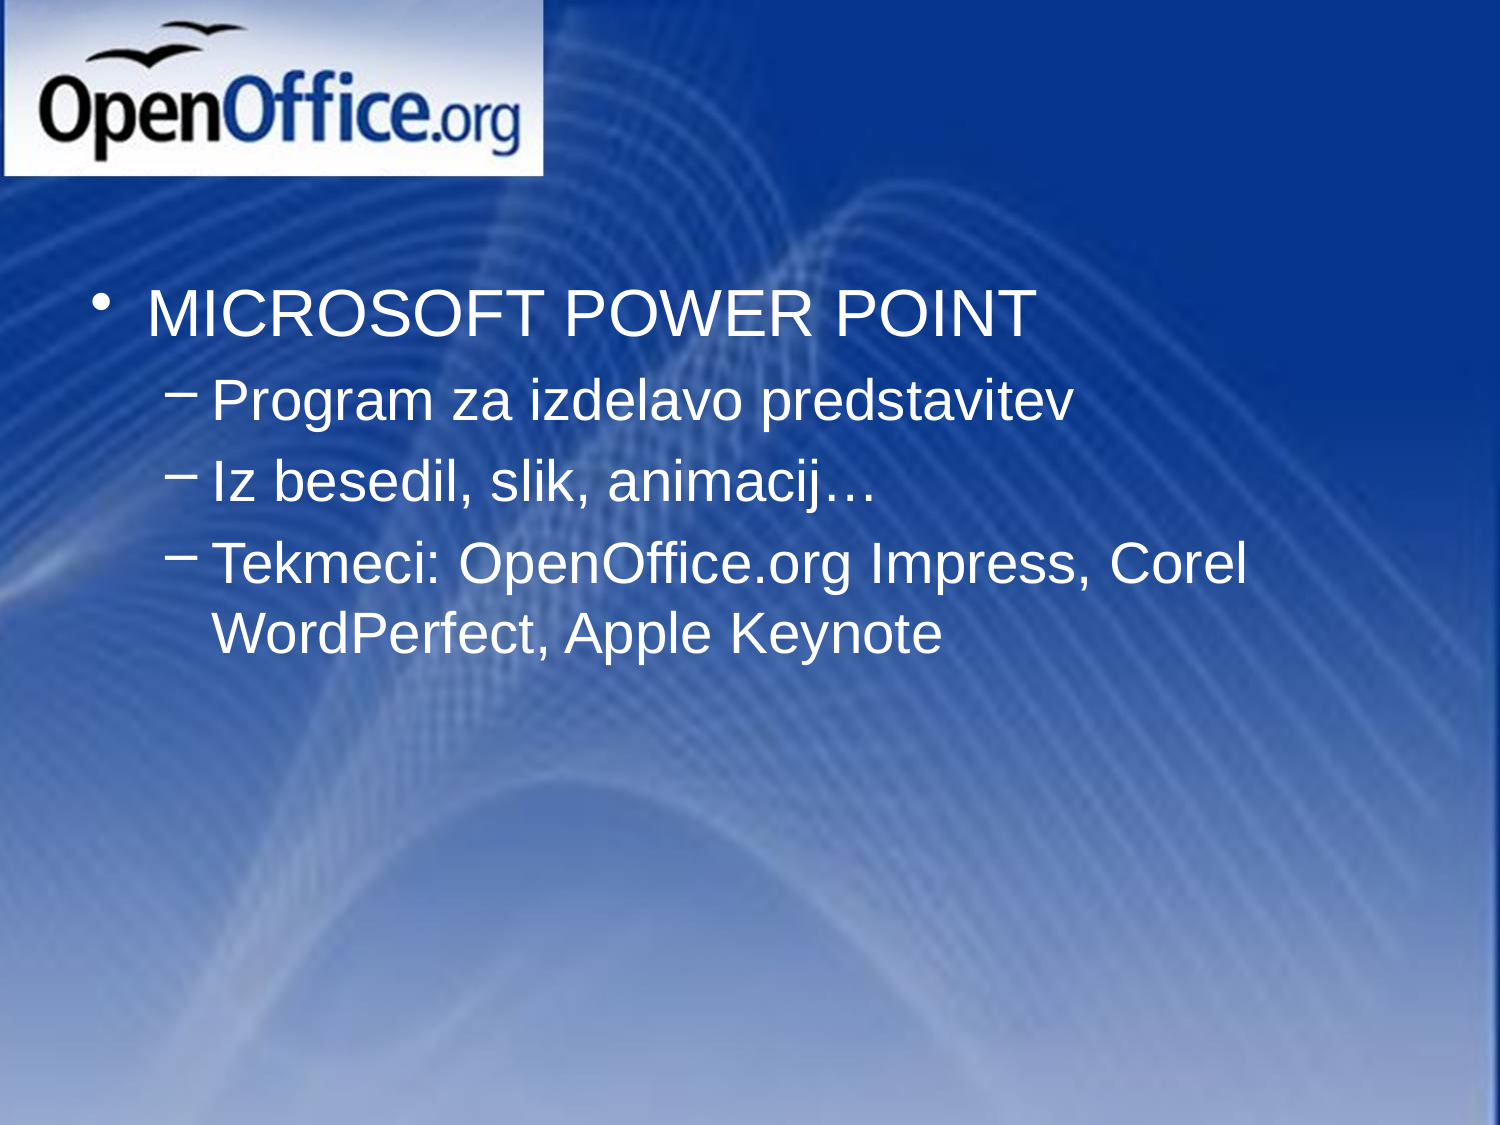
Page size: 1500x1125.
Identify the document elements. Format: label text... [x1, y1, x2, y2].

list MICROSOFT POWER POINT Program za izdelavo predstavitev Iz besedil, slik, animacij… Tekmeci: OpenOffice.org Impress, Corel WordPerfect, Apple Keynote [75, 262, 1425, 1005]
picture [0, 0, 1500, 1125]
